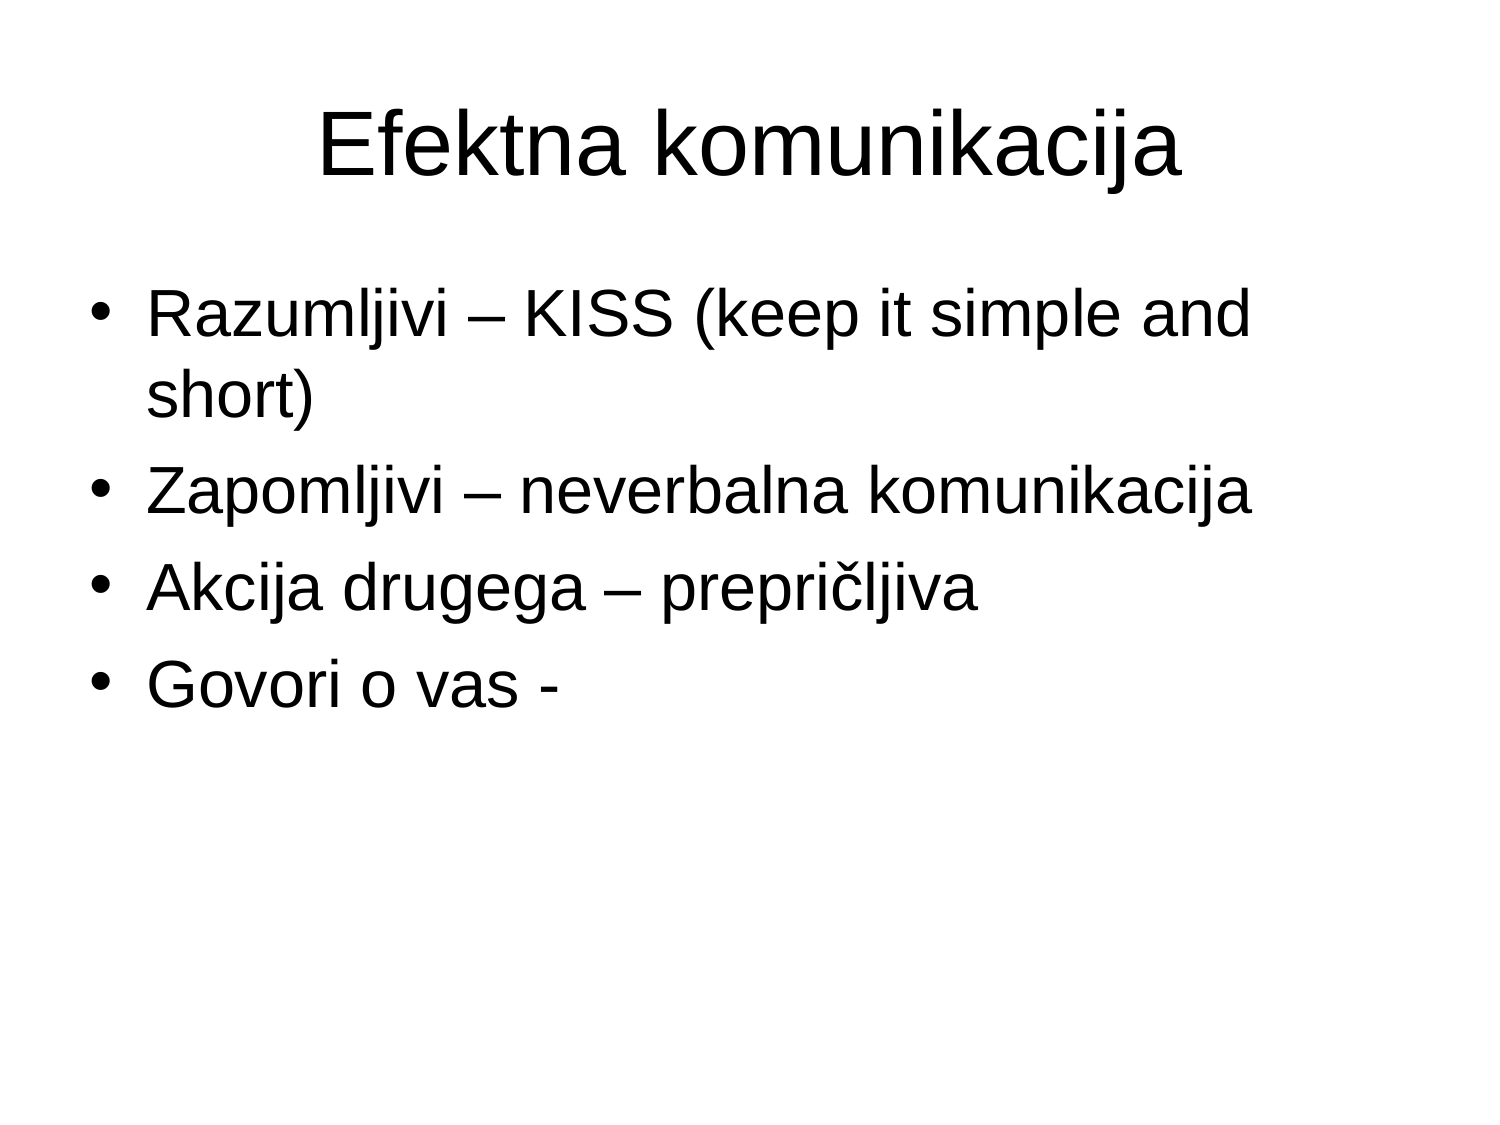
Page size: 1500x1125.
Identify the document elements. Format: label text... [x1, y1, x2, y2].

title Efektna komunikacija [75, 45, 1426, 233]
list Razumljivi – KISS (keep it simple and short) Zapomljivi – neverbalna komunikacija Akcija drugega – prepričljiva Govori o vas - [75, 262, 1426, 1006]
